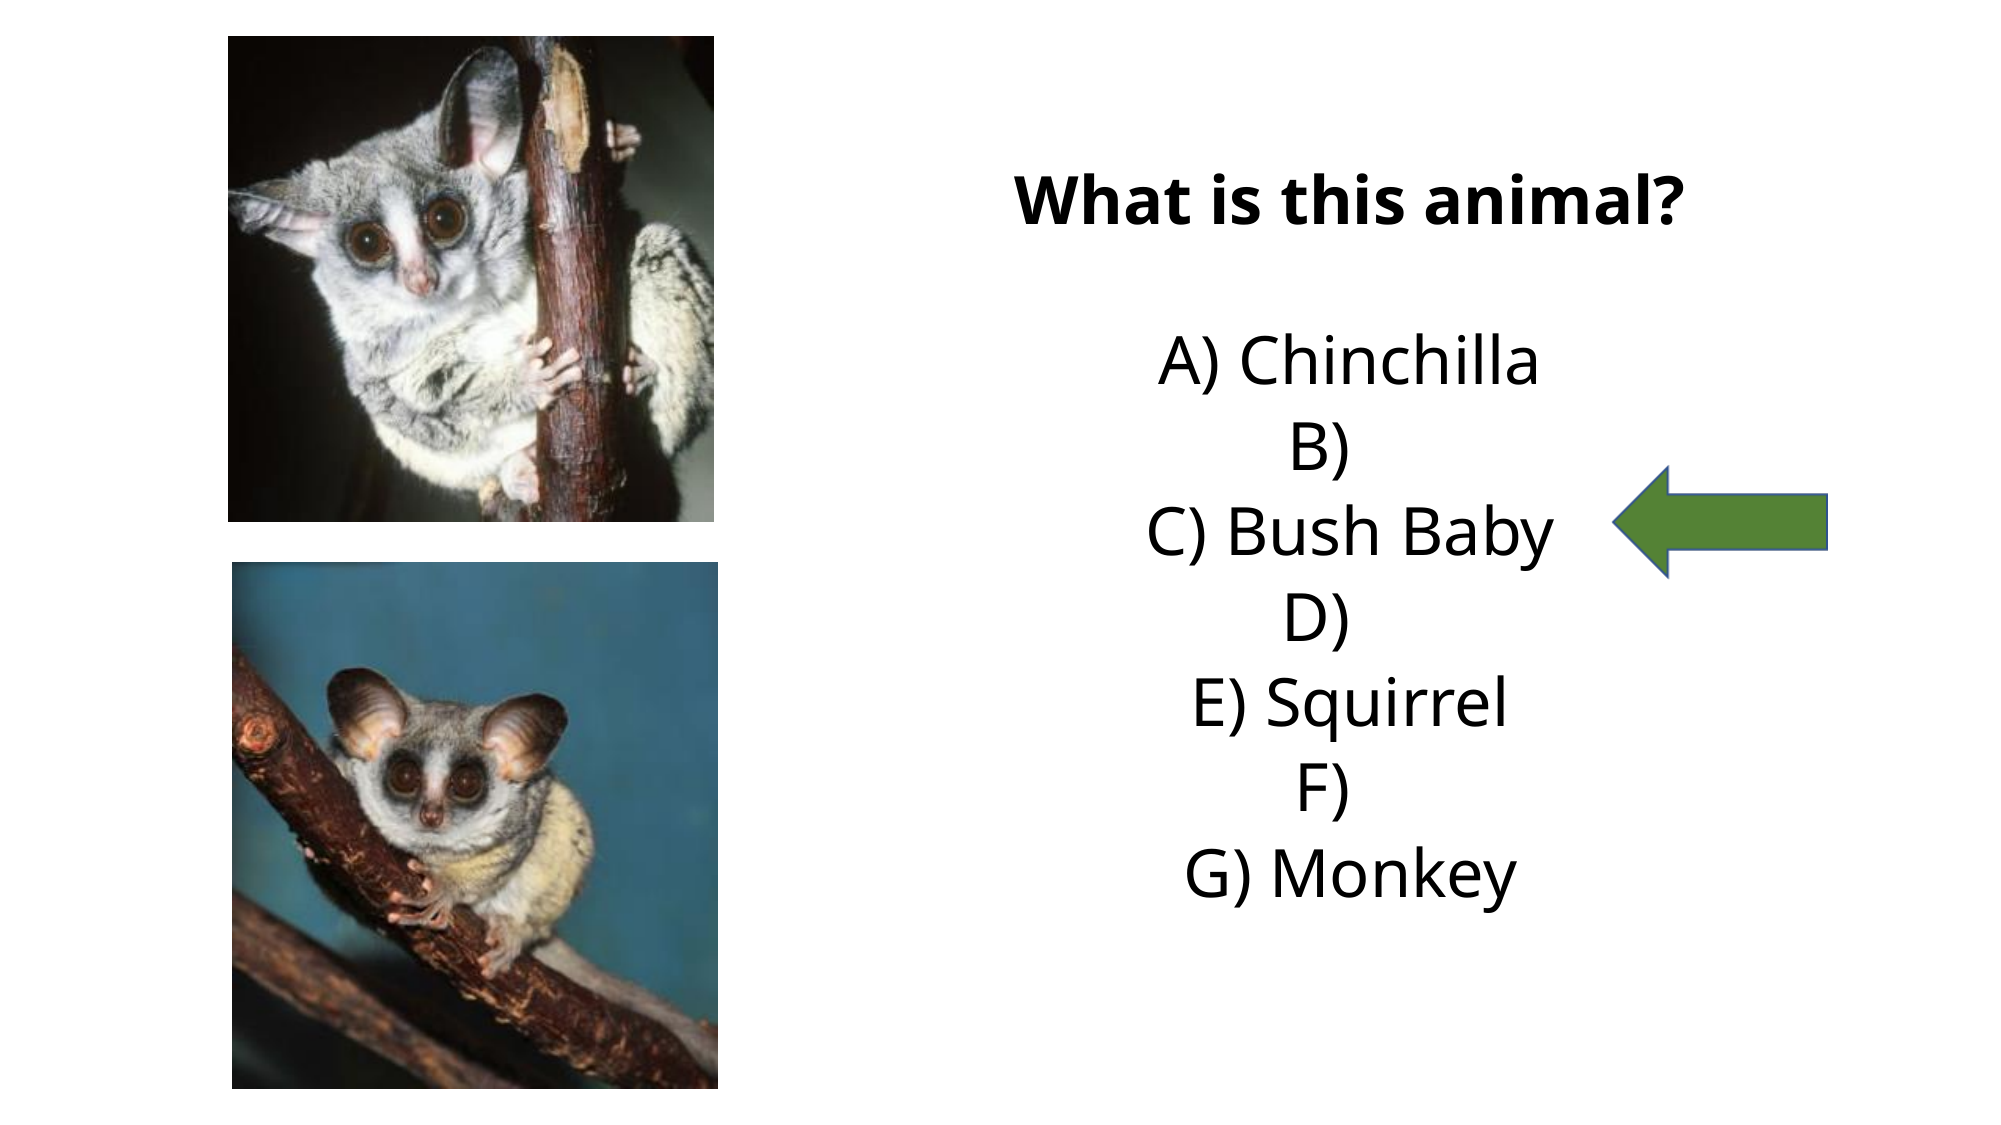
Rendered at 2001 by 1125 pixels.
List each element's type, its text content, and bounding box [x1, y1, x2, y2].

picture [1611, 464, 1828, 580]
text_box What is this animal? Chinchilla Bush Baby Squirrel Monkey [916, 150, 1785, 894]
picture [228, 36, 714, 522]
picture [232, 562, 718, 1089]
